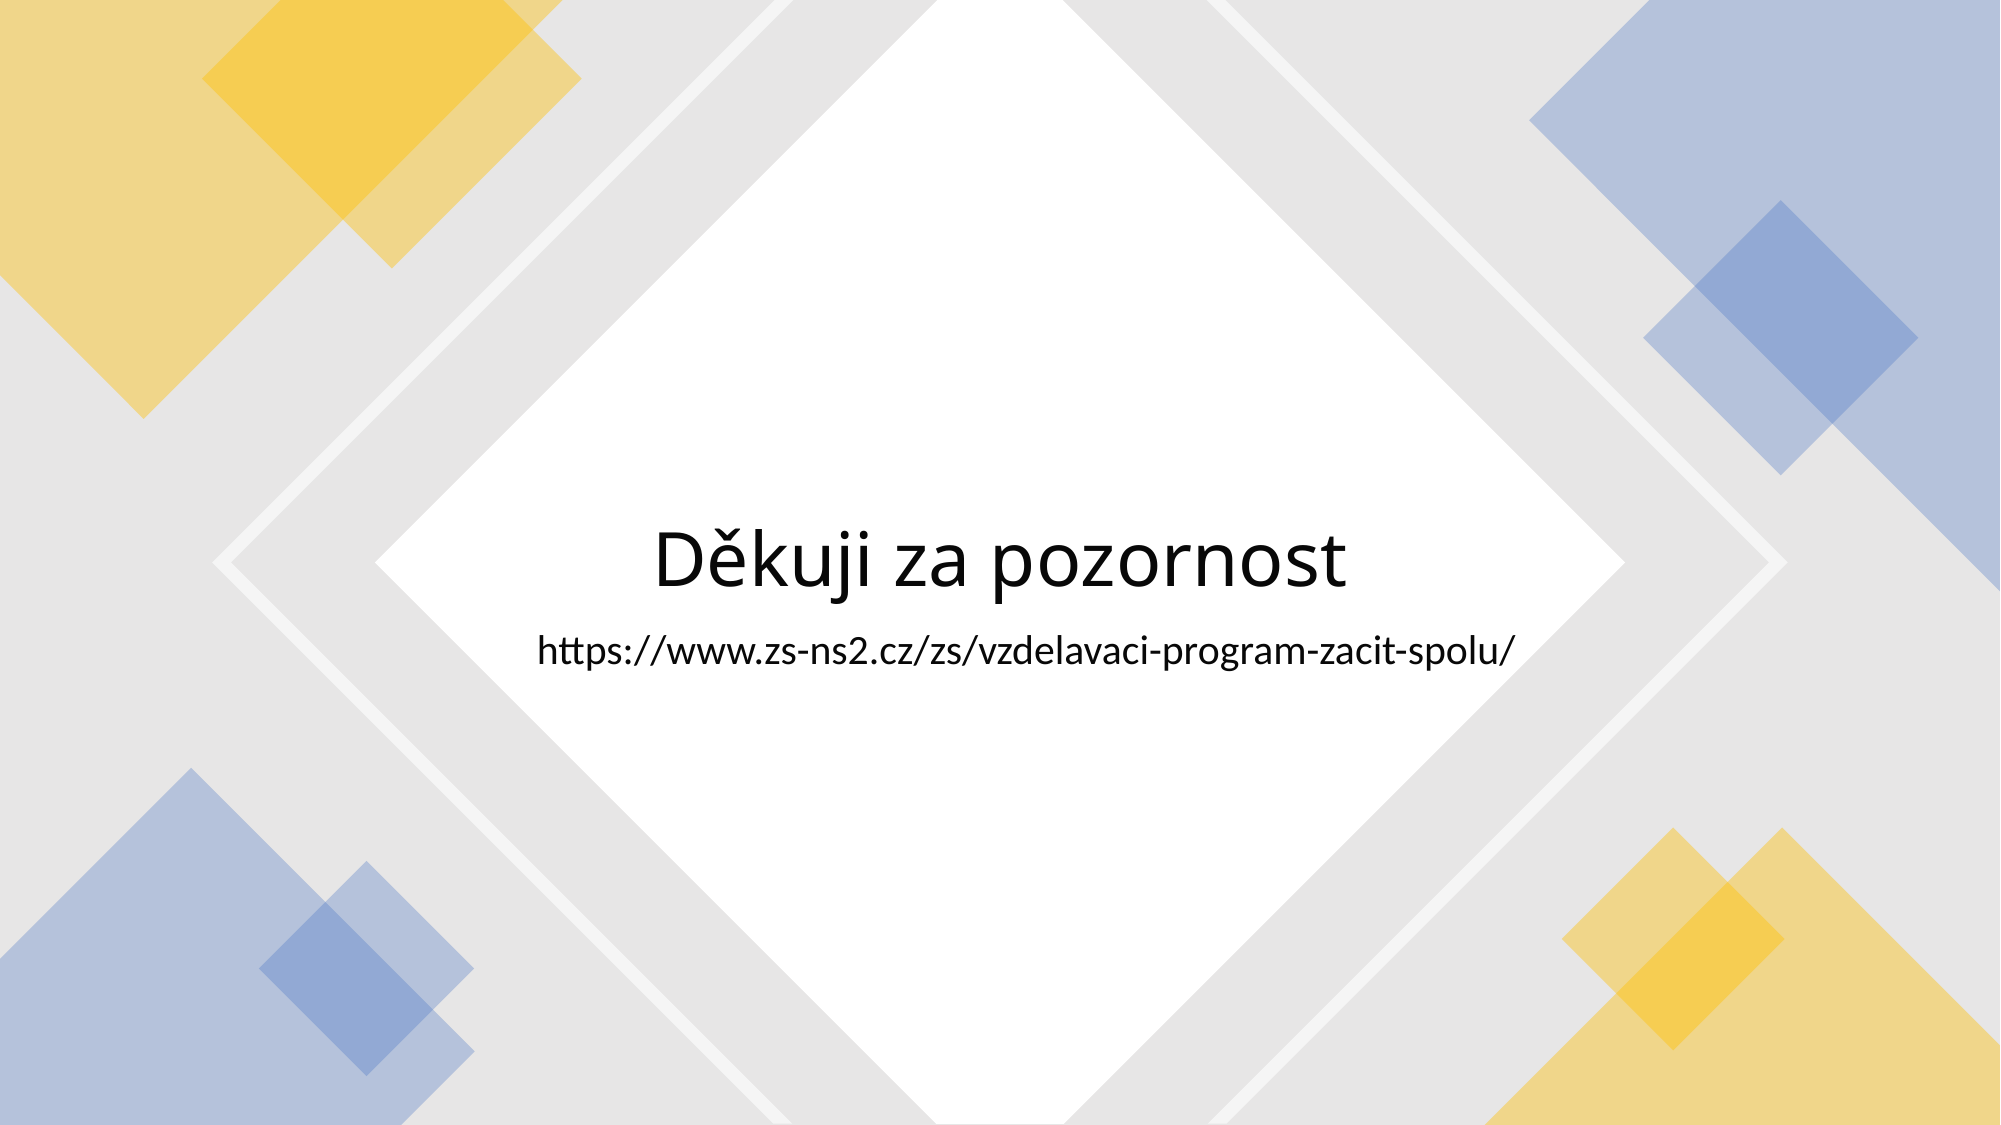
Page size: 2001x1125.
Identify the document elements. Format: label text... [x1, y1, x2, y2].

list https://www.zs-ns2.cz/zs/vzdelavaci-program-zacit-spolu/ [507, 620, 1546, 809]
title Děkuji za pozornost [525, 386, 1475, 739]
text_box [0, 0, 2000, 1125]
